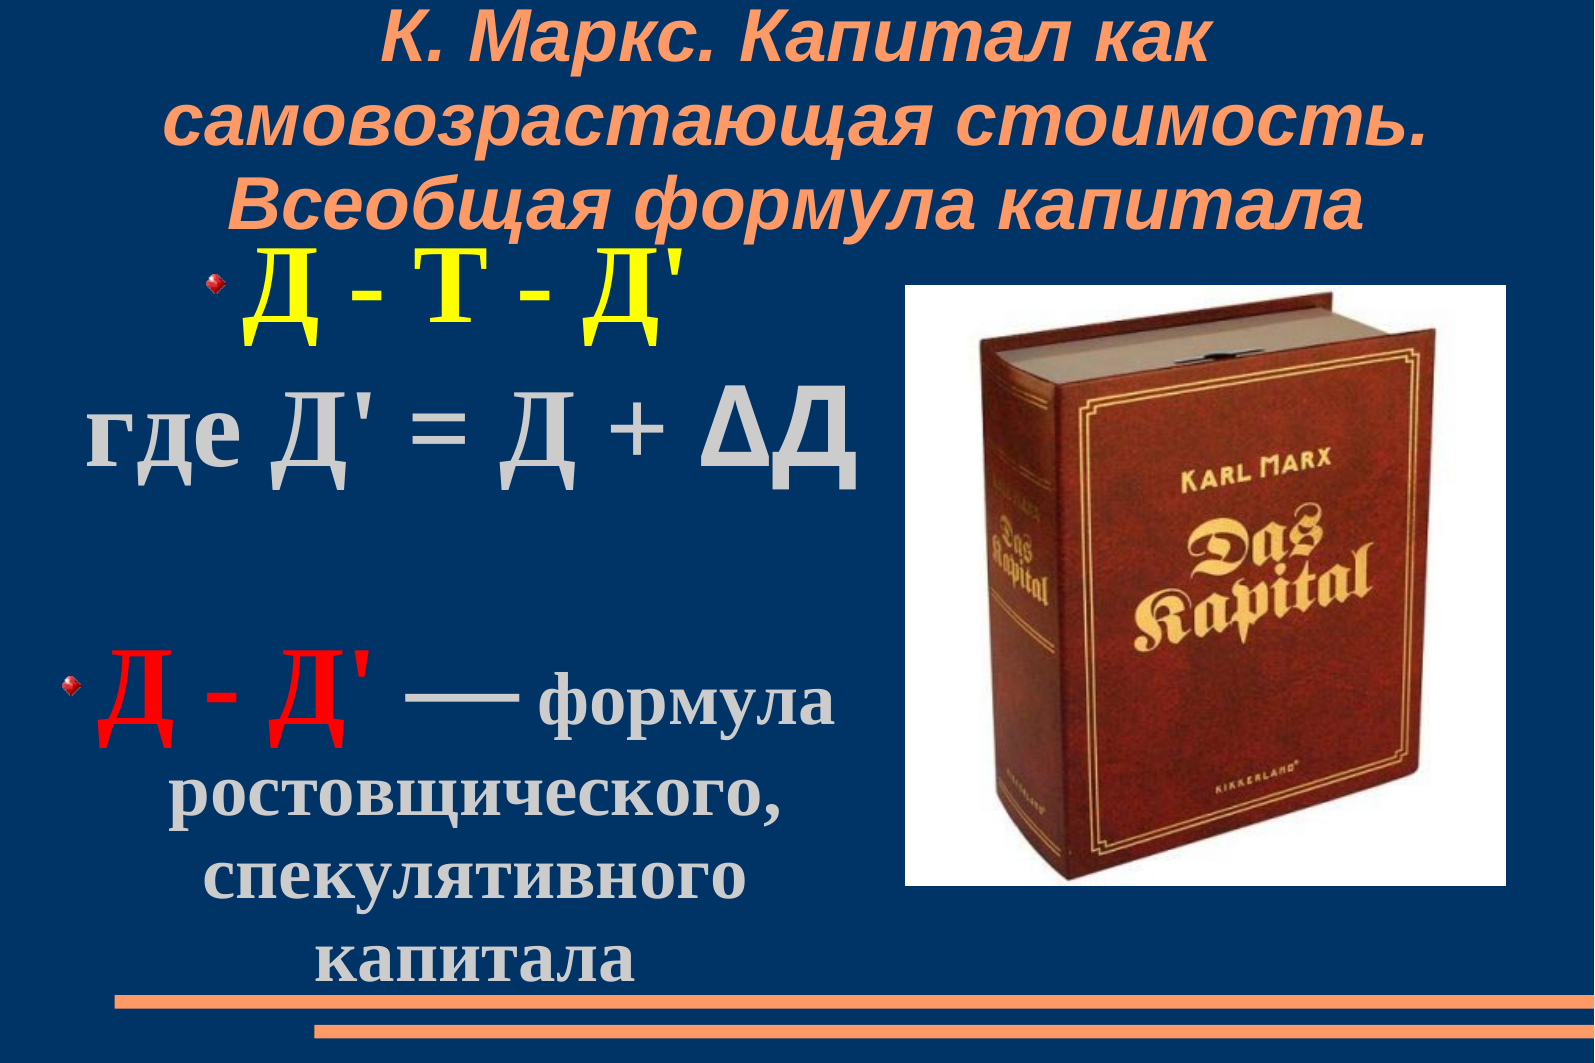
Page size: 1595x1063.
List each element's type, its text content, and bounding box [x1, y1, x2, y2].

picture [905, 285, 1506, 886]
title К. Маркс. Капитал как самовозрастающая стоимость. Всеобщая формула капитала [117, 0, 1477, 246]
subtitle Д - Т - Д' где Д' = Д + ΔД Д - Д' — формула ростовщического, спекулятивного капитала [29, 223, 886, 996]
